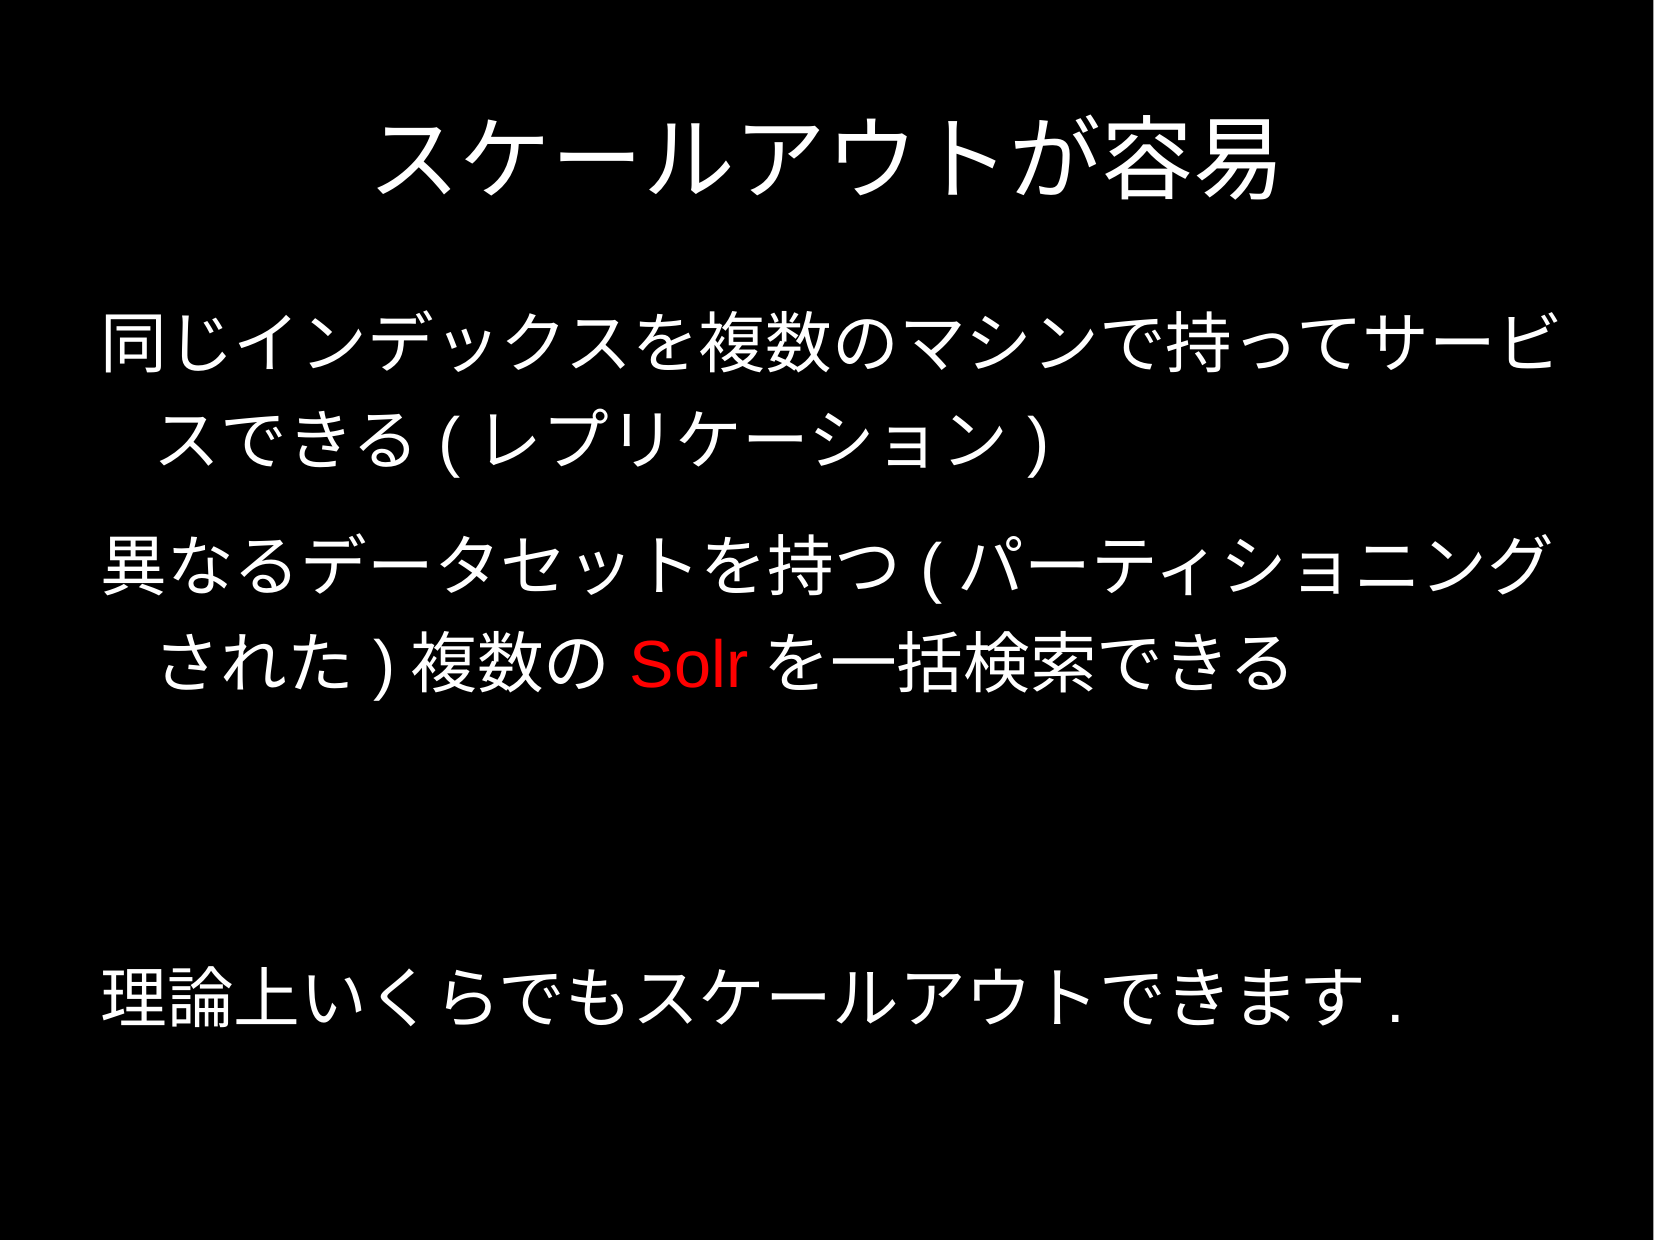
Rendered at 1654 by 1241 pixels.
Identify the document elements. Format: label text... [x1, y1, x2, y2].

list 同じインデックスを複数のマシンで持ってサービスできる(レプリケーション) 異なるデータセットを持つ(パーティショニングされた)複数のSolrを一括検索できる 理論上いくらでもスケールアウトできます. [82, 290, 1571, 1211]
title スケールアウトが容易 [82, 49, 1571, 257]
